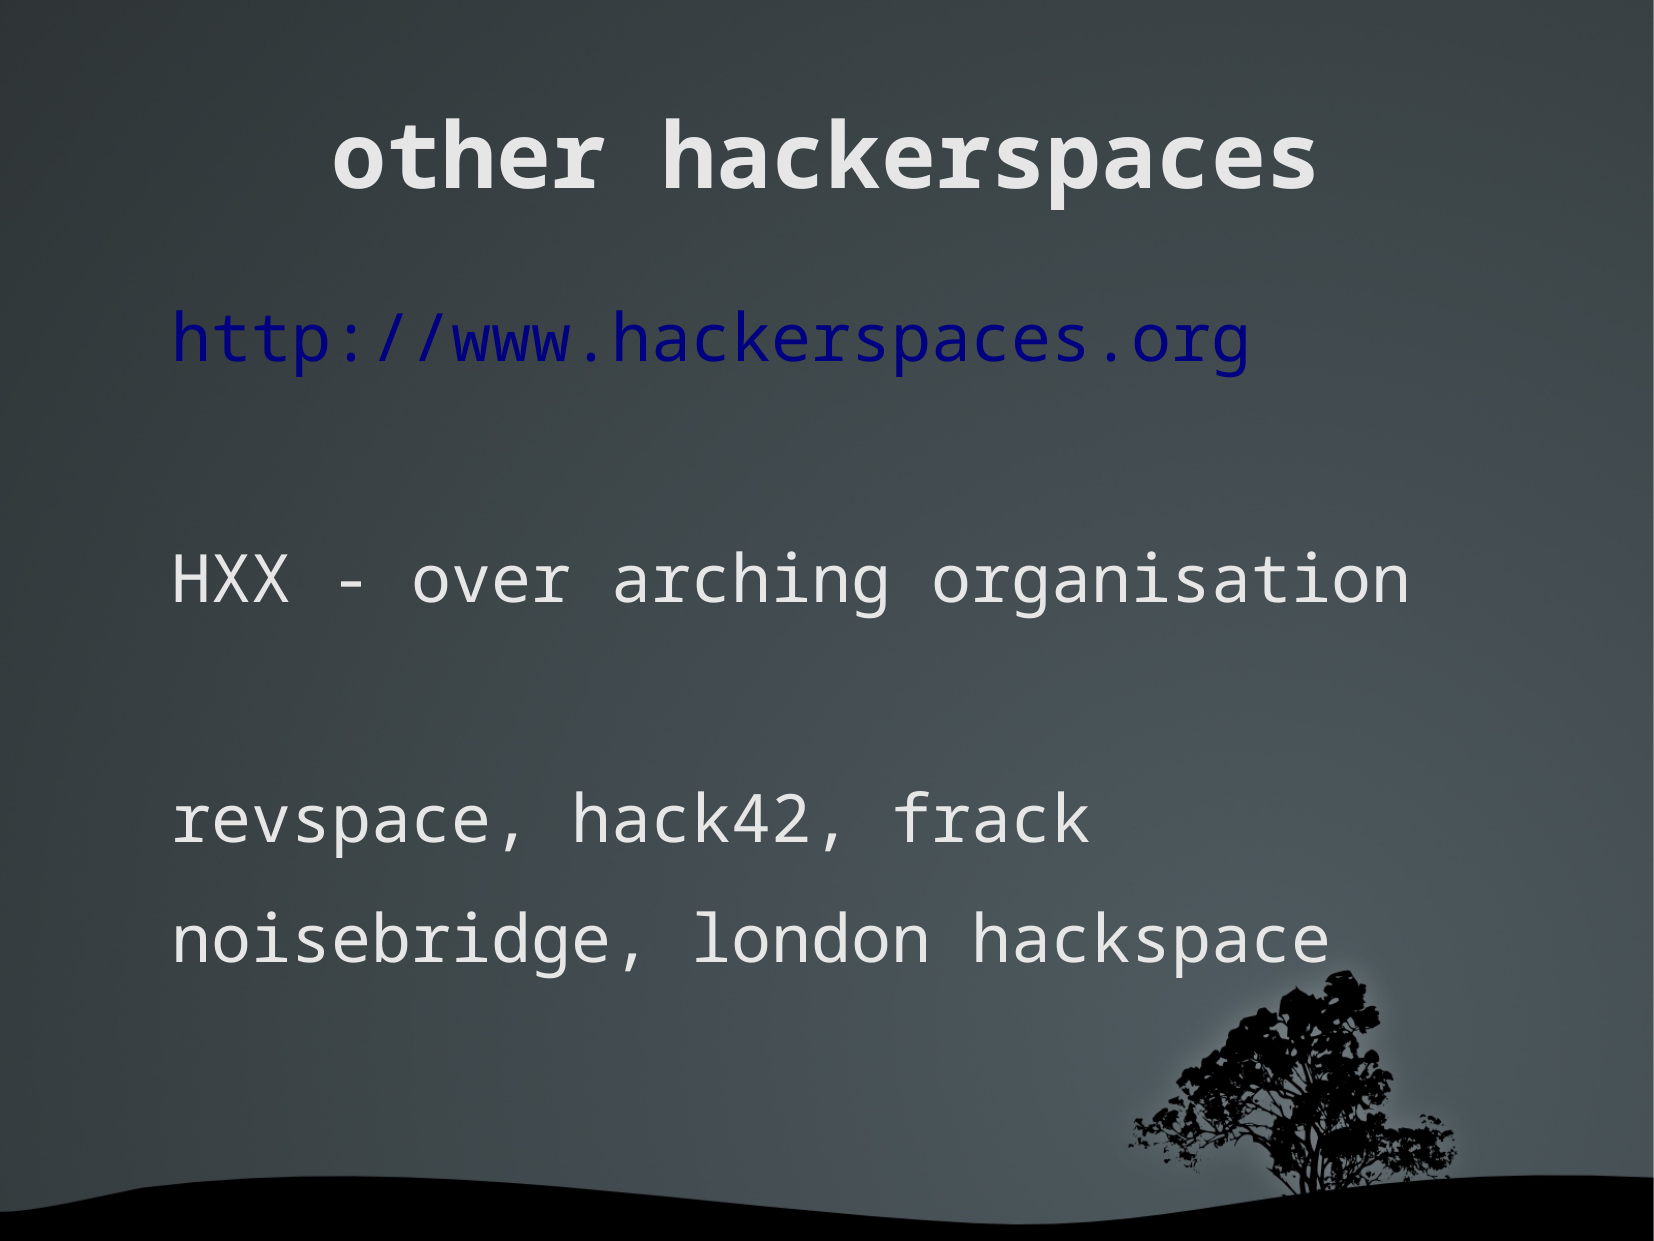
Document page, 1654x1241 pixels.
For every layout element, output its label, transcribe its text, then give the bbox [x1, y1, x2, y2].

picture [0, 0, 1654, 1241]
list http://www.hackerspaces.org HXX - over arching organisation revspace, hack42, frack noisebridge, london hackspace [82, 290, 1571, 1109]
title other hackerspaces [82, 49, 1571, 257]
